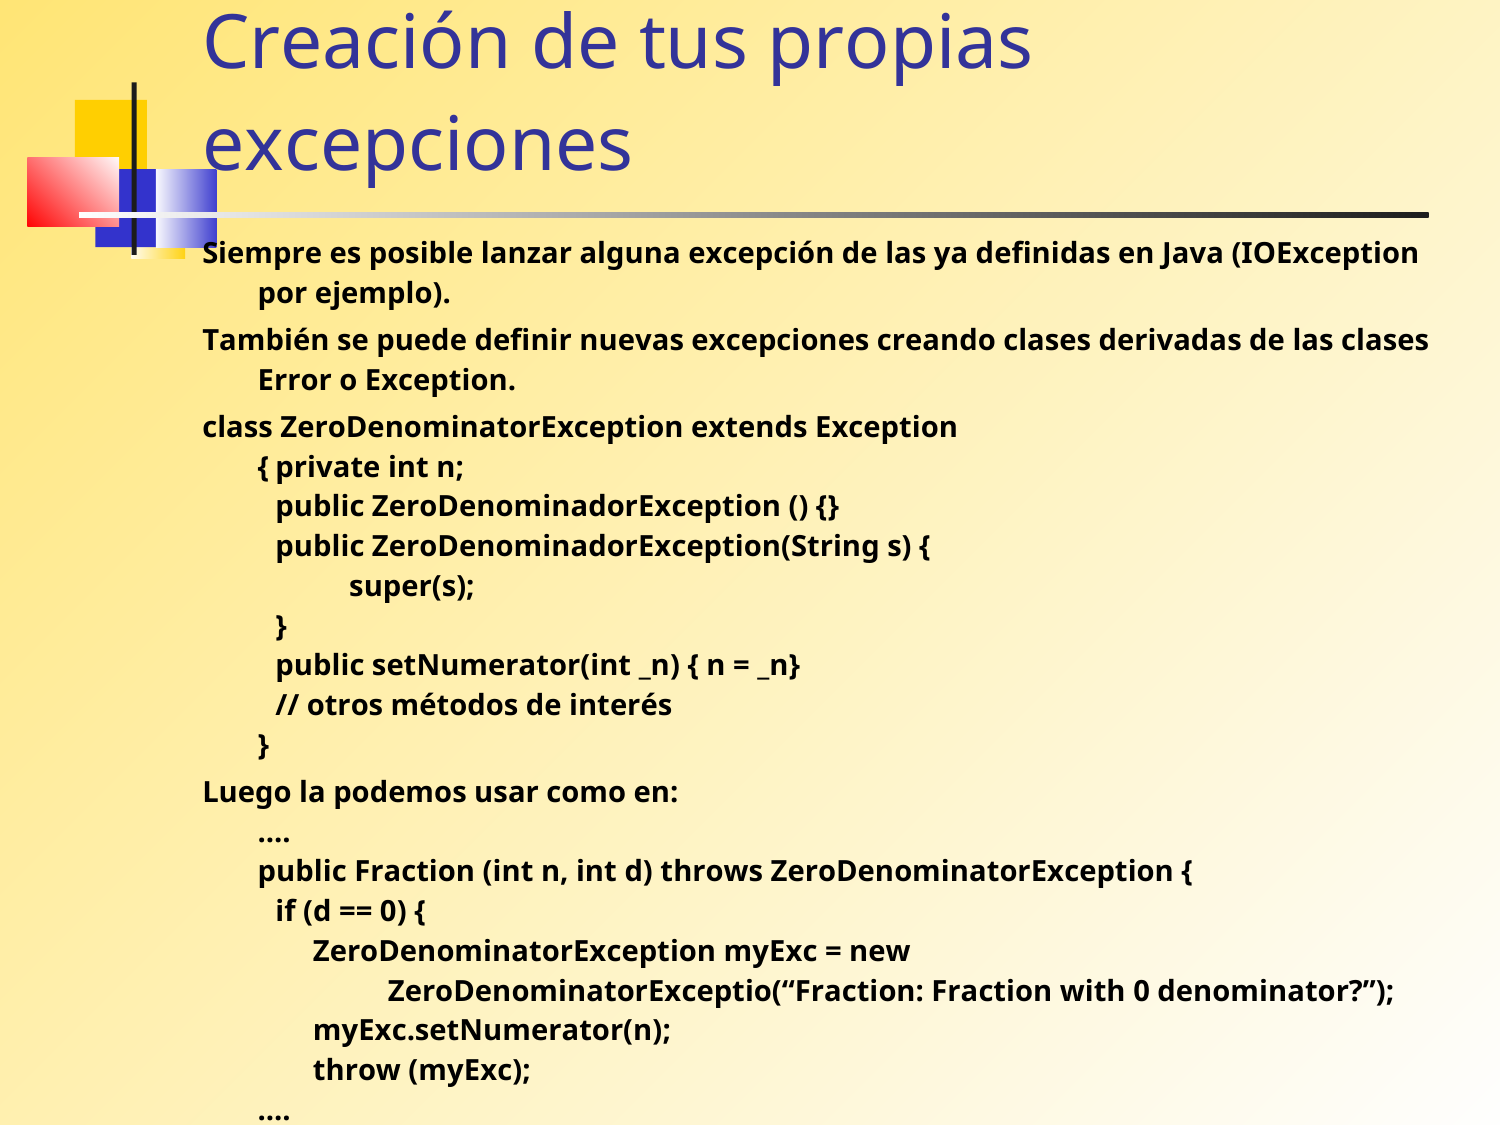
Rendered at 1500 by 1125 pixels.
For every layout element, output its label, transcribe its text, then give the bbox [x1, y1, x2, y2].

list Siempre es posible lanzar alguna excepción de las ya definidas en Java (IOException por ejemplo). También se puede definir nuevas excepciones creando clases derivadas de las clases Error o Exception. class ZeroDenominatorException extends Exception { private int n; public ZeroDenominadorException () {} public ZeroDenominadorException(String s) { super(s); } public setNumerator(int _n) { n = _n} // otros métodos de interés } Luego la podemos usar como en: .... public Fraction (int n, int d) throws ZeroDenominatorException { if (d == 0) { ZeroDenominatorException myExc = new ZeroDenominatorExceptio(“Fraction: Fraction with 0 denominator?”); myExc.setNumerator(n); throw (myExc); .... } [187, 224, 1463, 1067]
title Creación de tus propias excepciones [187, 37, 1466, 201]
